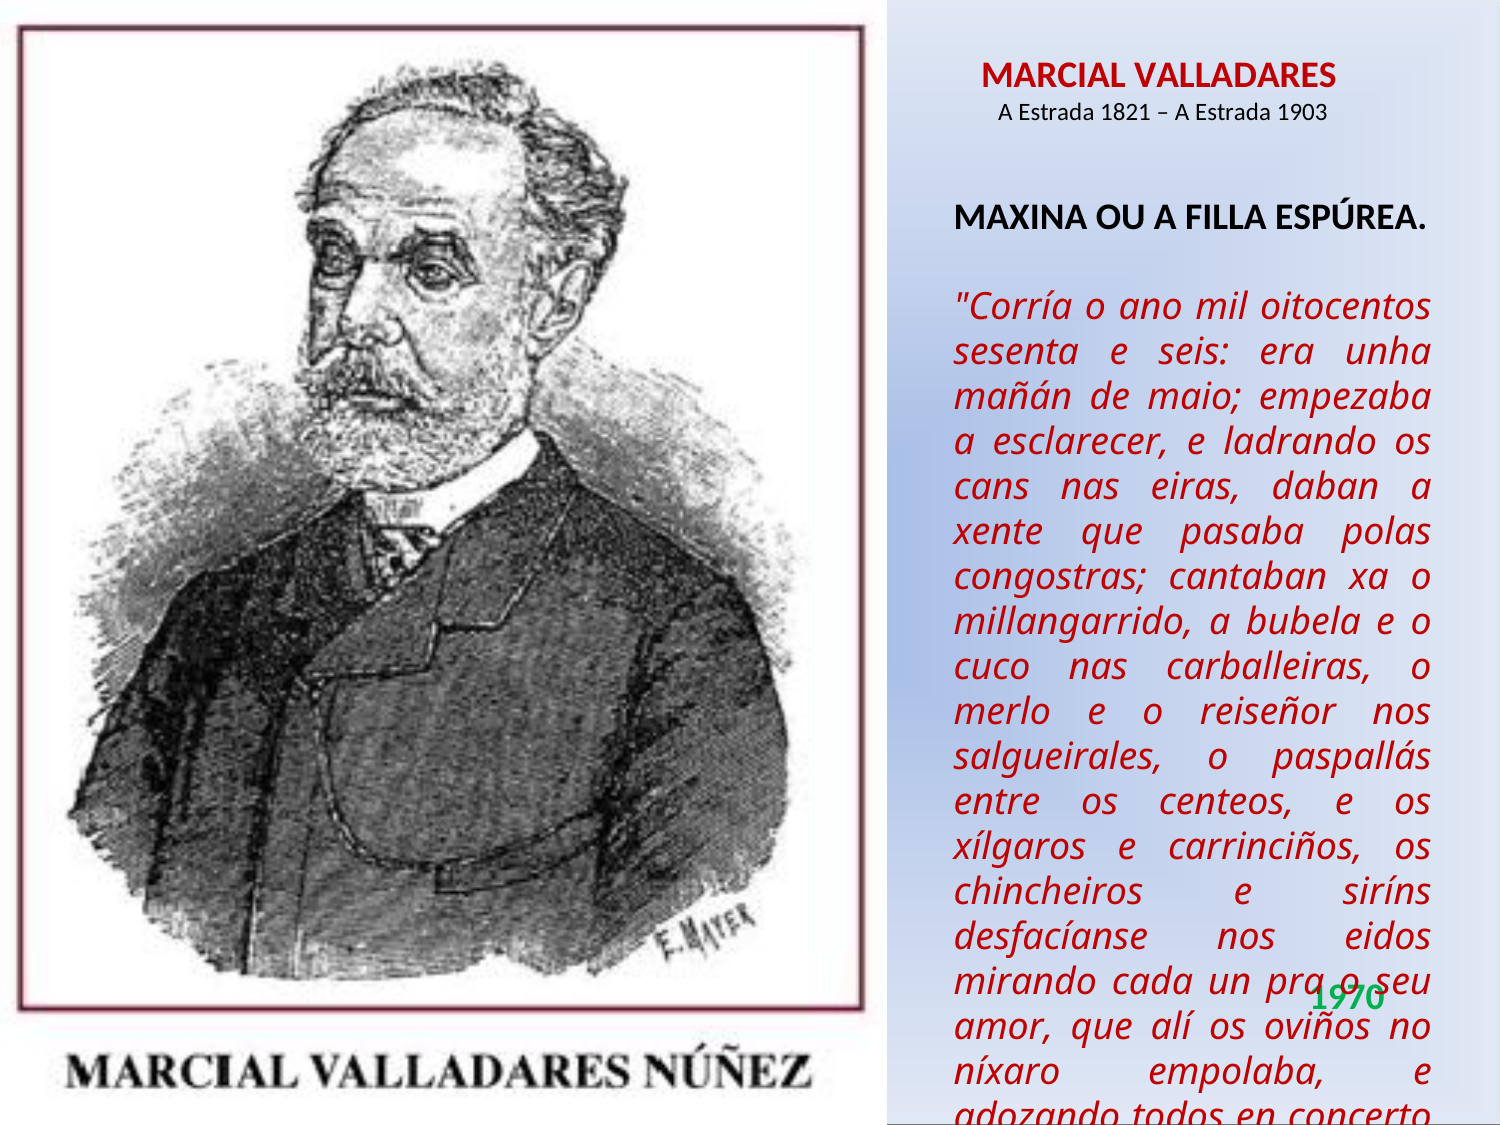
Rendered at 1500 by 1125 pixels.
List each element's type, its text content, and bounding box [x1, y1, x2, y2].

picture [0, 0, 1500, 1125]
text_box MARCIAL VALLADARES A Estrada 1821 – A Estrada 1903 [939, 42, 1388, 134]
text_box MAXINA OU A FILLA ESPÚREA. "Corría o ano mil oitocentos sesenta e seis: era unha mañán de maio; empezaba a esclarecer, e ladrando os cans nas eiras, daban a xente que pasaba polas congostras; cantaban xa o millangarrido, a bubela e o cuco nas carballeiras, o merlo e o reiseñor nos salgueirales, o paspallás entre os centeos, e os xílgaros e carrinciños, os chincheiros e siríns desfacíanse nos eidos mirando cada un pra o seu amor, que alí os oviños no níxaro empolaba, e adozando todos en concerto vario, traballos preludio de maternidá... [938, 184, 1447, 1125]
